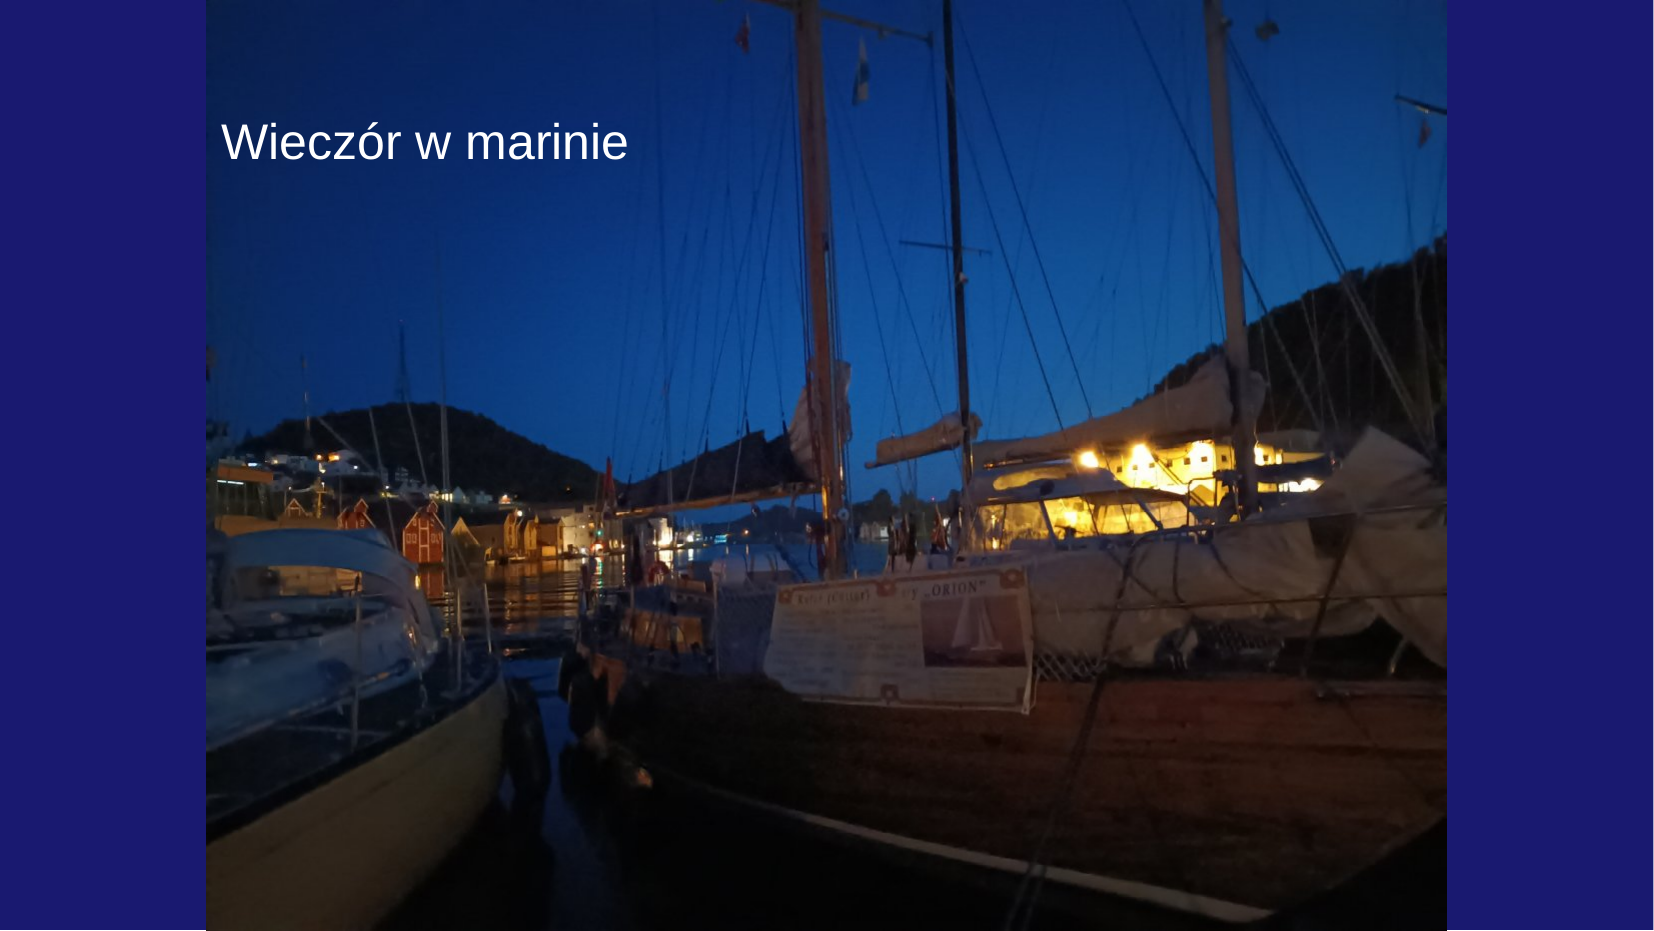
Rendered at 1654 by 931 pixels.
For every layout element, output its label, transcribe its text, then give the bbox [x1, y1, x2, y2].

picture [206, 0, 1447, 931]
text_box Wieczór w marinie [206, 106, 782, 178]
